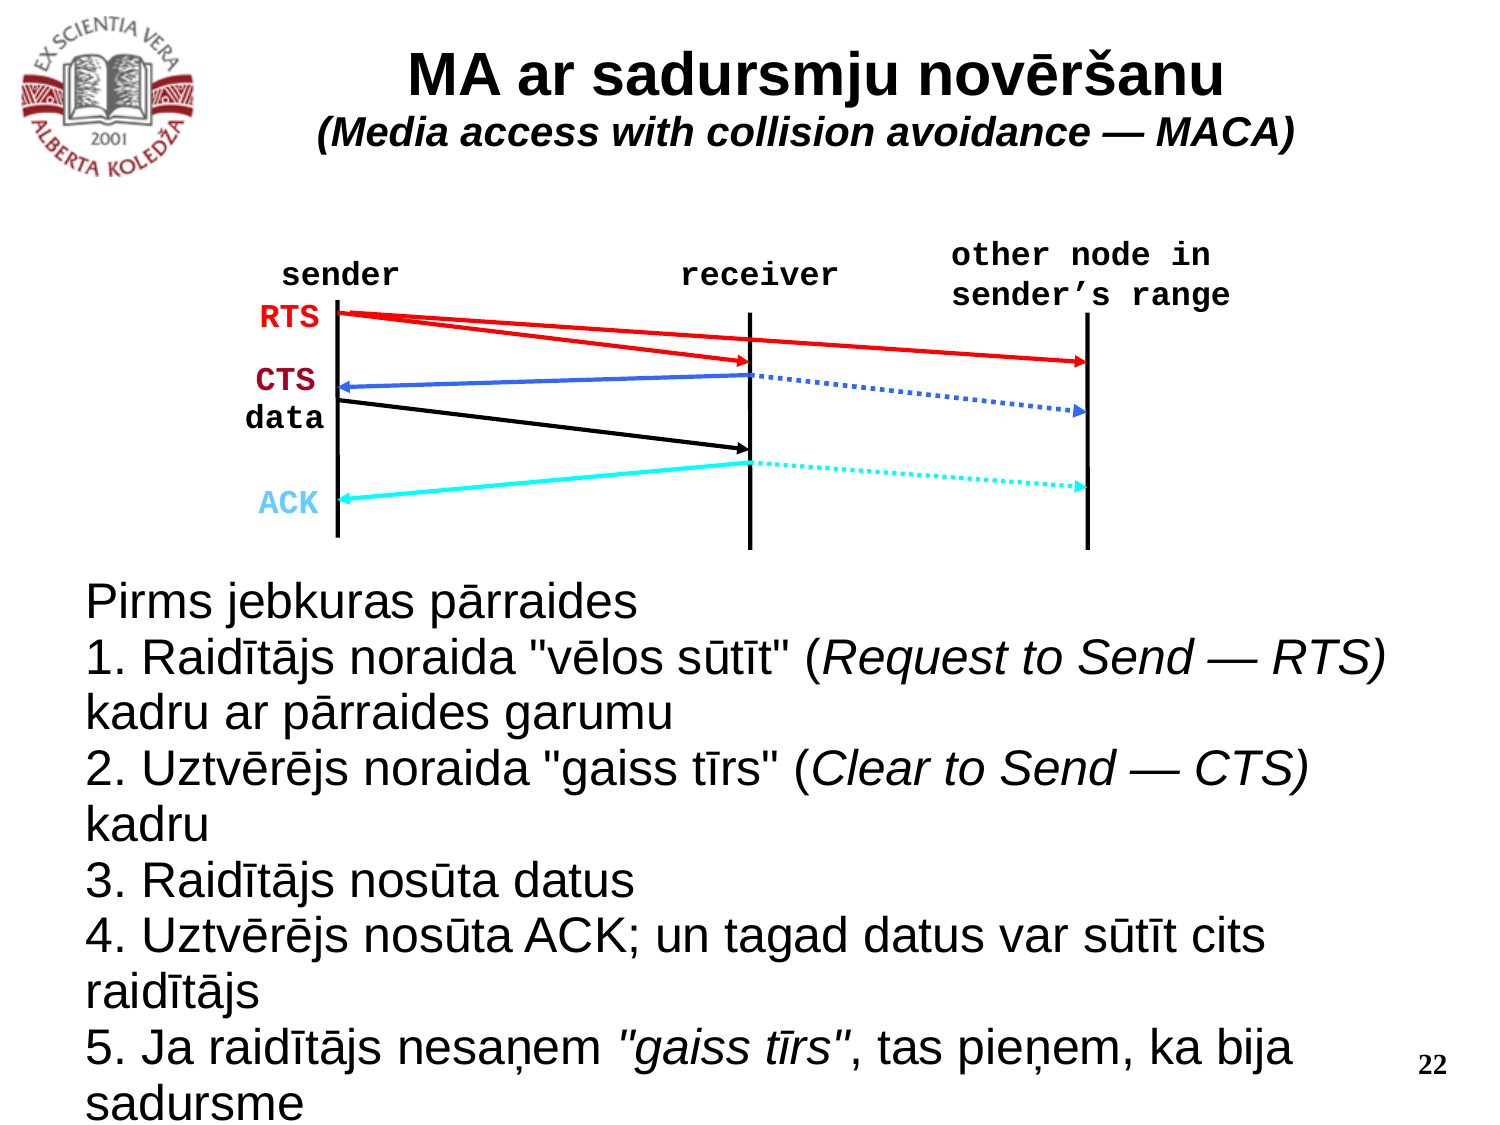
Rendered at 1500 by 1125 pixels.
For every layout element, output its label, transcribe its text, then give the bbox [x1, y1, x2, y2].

picture [21, 16, 194, 177]
title MA ar sadursmju novēršanu (Media access with collision avoidance — MACA) [187, 39, 1425, 155]
text_box other node in sender’s range [936, 224, 1246, 320]
subtitle Pirms jebkuras pārraides Raidītājs noraida "vēlos sūtīt" (Request to Send — RTS) kadru ar pārraides garumu Uztvērējs noraida "gaiss tīrs" (Clear to Send — CTS) kadru Raidītājs nosūta datus Uztvērējs nosūta ACK; un tagad datus var sūtīt cits raidītājs Ja raidītājs nesaņem "gaiss tīrs", tas pieņem, ka bija sadursme [85, 573, 1406, 1125]
text_box RTS [244, 287, 335, 342]
text_box ACK [243, 472, 334, 528]
text_box data [229, 387, 340, 443]
text_box data [250, 413, 257, 425]
text_box <skaitlis> [1406, 1037, 1463, 1101]
text_box sender [265, 245, 416, 300]
text_box CTS [240, 349, 331, 405]
text_box receiver [664, 245, 855, 300]
